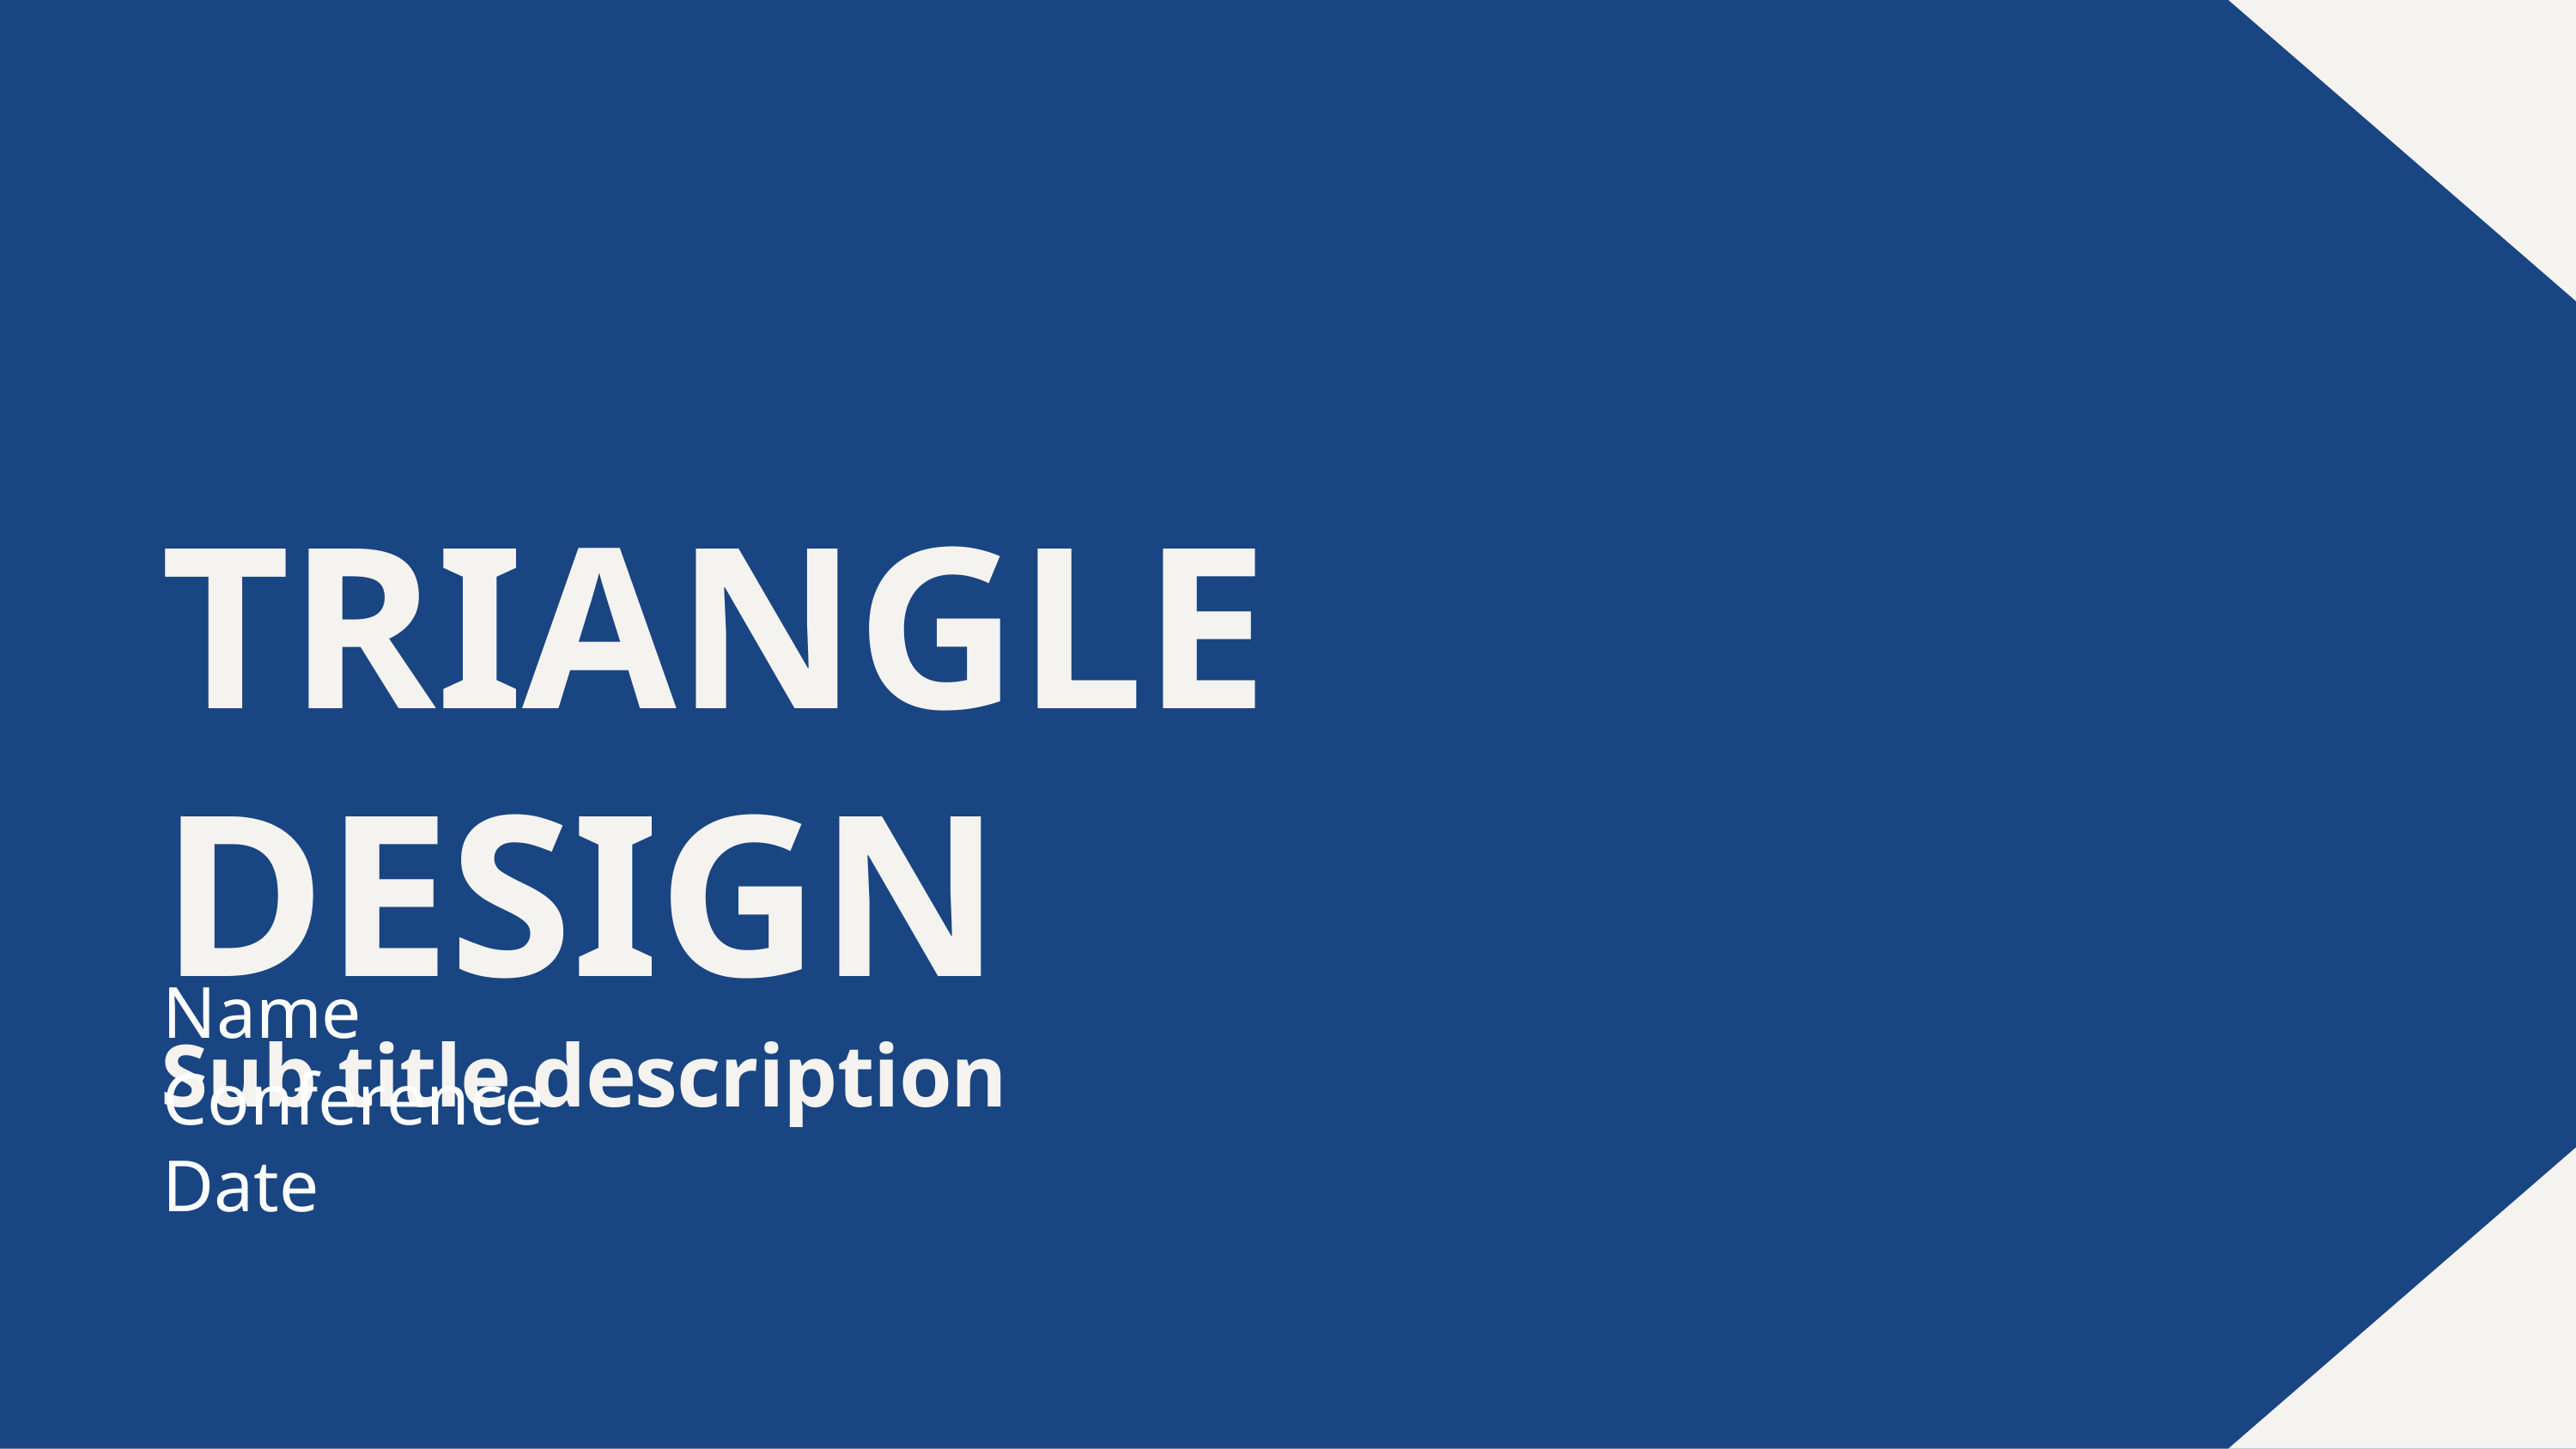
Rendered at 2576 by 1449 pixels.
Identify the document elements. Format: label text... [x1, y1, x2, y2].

text_box [0, 0, 2576, 1449]
title TRIANGLE DESIGN Sub title description [161, 482, 1848, 857]
text_box Name Conference Date [161, 966, 2142, 1227]
